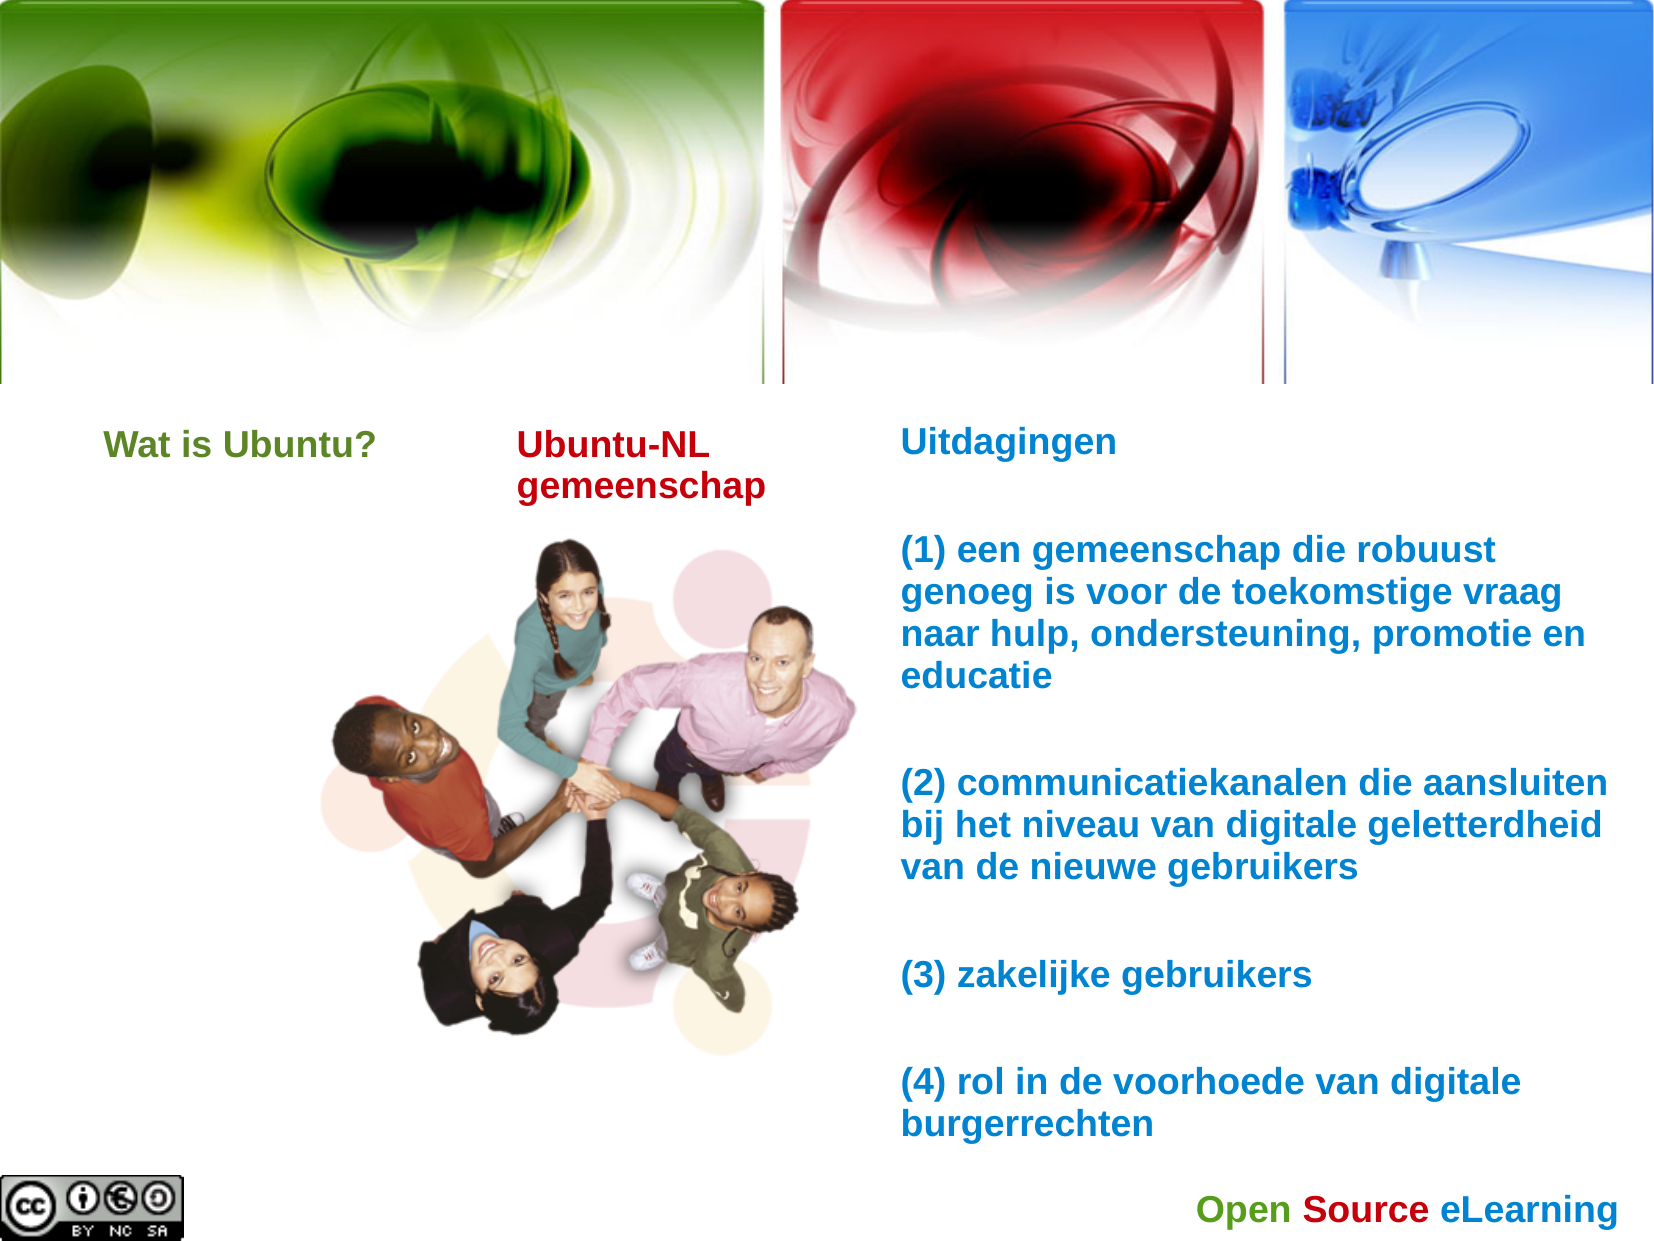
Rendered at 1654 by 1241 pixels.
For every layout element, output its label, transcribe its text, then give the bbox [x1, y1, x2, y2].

text_box Open Source eLearning [1181, 1181, 1654, 1240]
picture [0, 0, 1654, 384]
text_box Wat is Ubuntu? [88, 415, 502, 474]
picture [0, 1175, 184, 1241]
text_box Ubuntu-NL gemeenschap [501, 415, 885, 517]
text_box Uitdagingen (1) een gemeenschap die robuust genoeg is voor de toekomstige vraag naar hulp, ondersteuning, promotie en educatie (2) communicatiekanalen die aansluiten bij het niveau van digitale geletterdheid van de nieuwe gebruikers (3) zakelijke gebruikers (4) rol in de voorhoede van digitale burgerrechten [885, 413, 1625, 1171]
picture [313, 531, 861, 1058]
